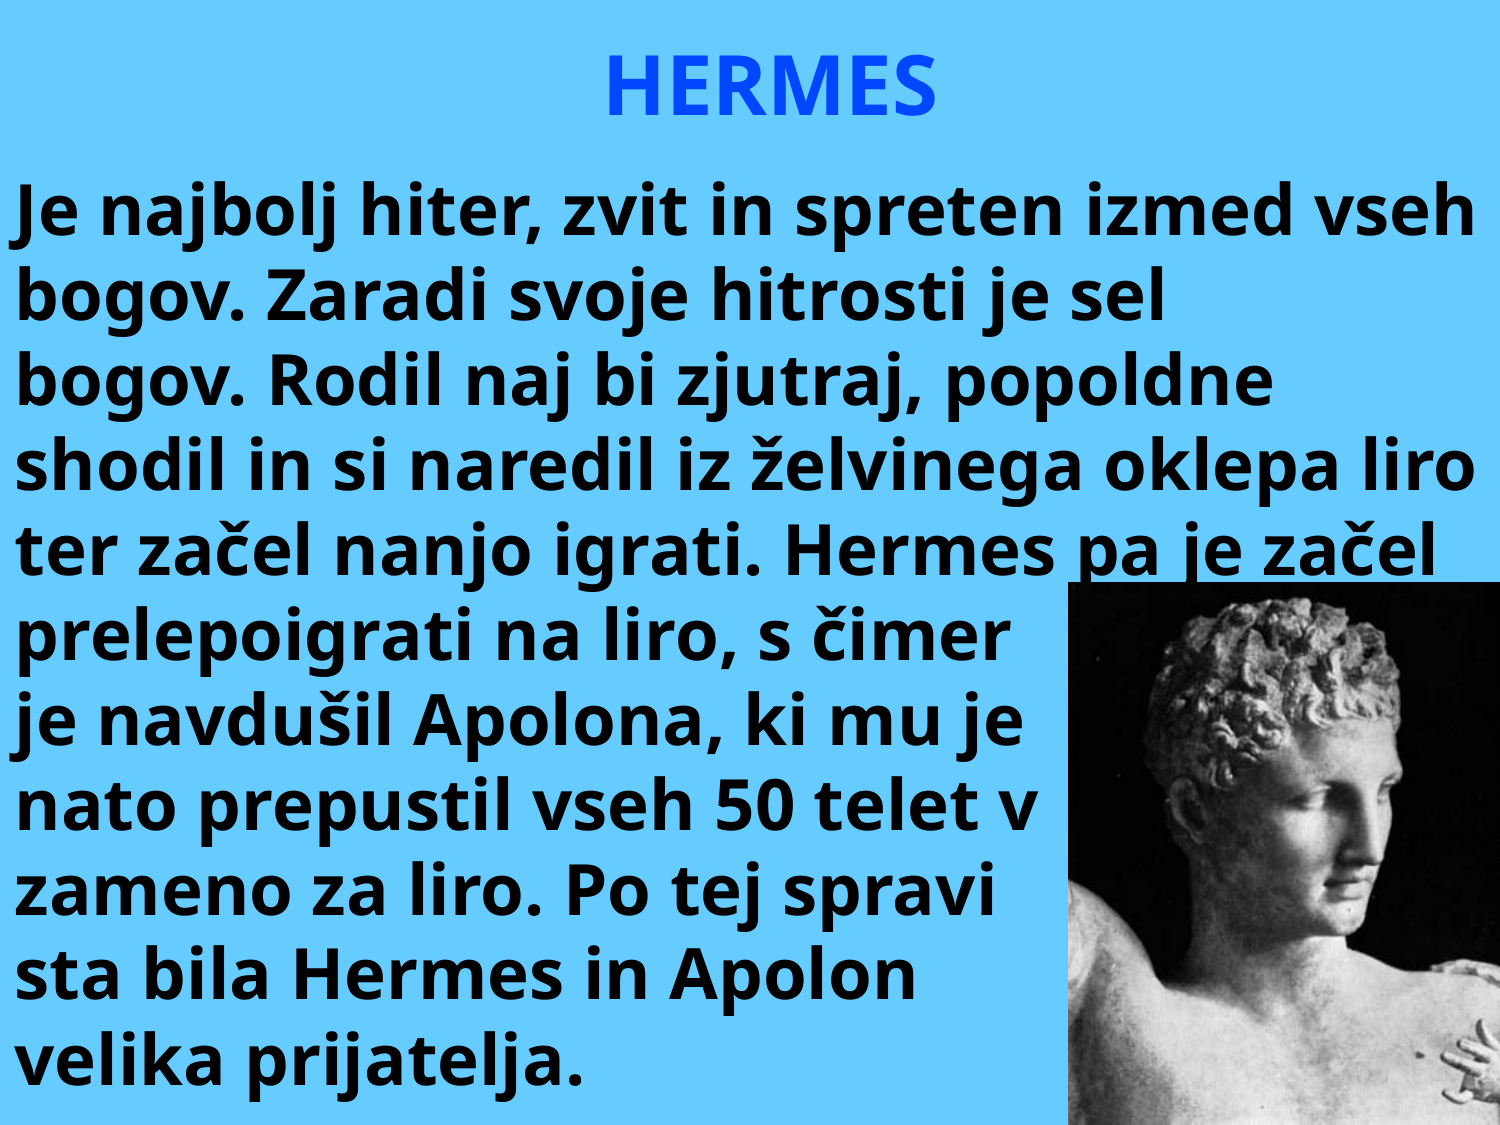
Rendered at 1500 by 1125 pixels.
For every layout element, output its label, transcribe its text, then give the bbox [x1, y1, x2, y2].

picture [1068, 582, 1500, 1125]
text_box HERMES [587, 24, 939, 141]
text_box Je najbolj hiter, zvit in spreten izmed vseh bogov. Zaradi svoje hitrosti je sel bogov. Rodil naj bi zjutraj, popoldne shodil in si naredil iz želvinega oklepa liro ter začel nanjo igrati. Hermes pa je začel prelepoigrati na liro, s čimer je navdušil Apolona, ki mu je nato prepustil vseh 50 telet v zameno za liro. Po tej spravi sta bila Hermes in Apolon velika prijatelja. [0, 157, 1500, 1107]
